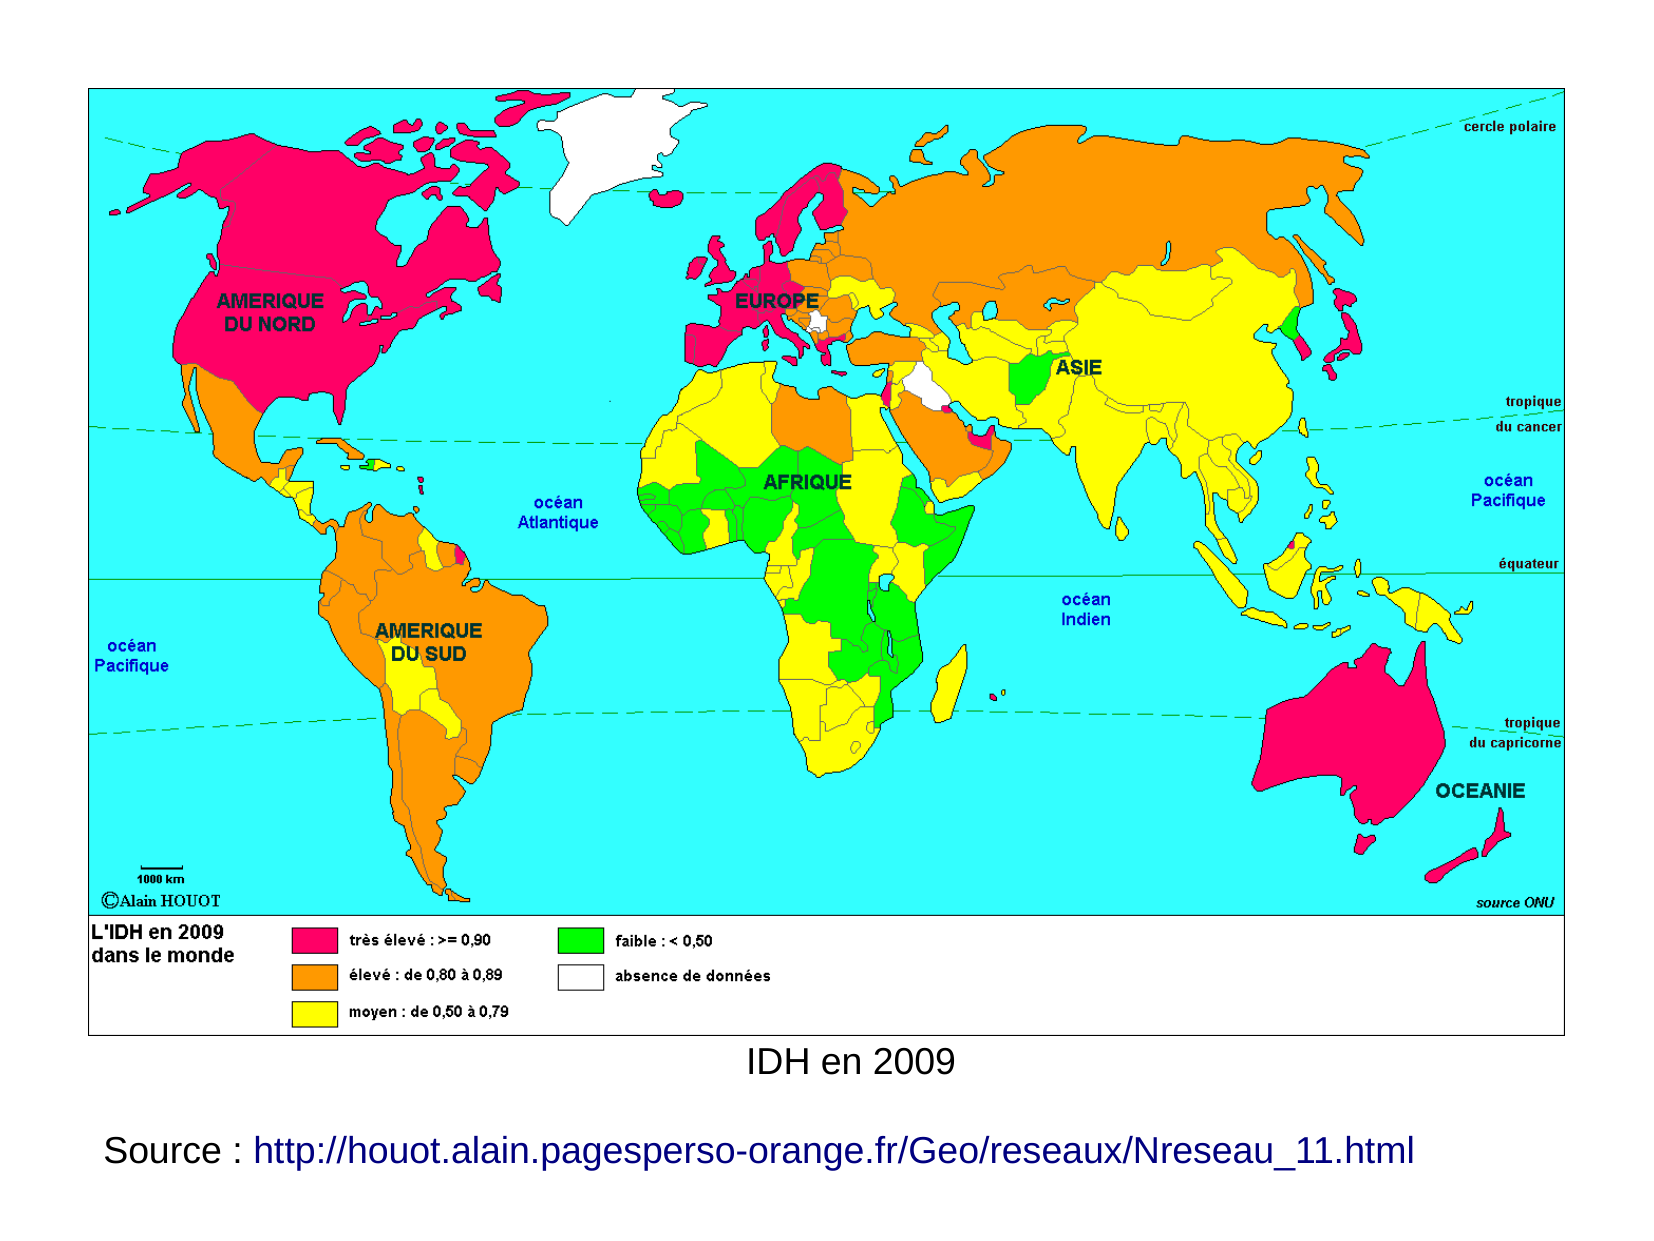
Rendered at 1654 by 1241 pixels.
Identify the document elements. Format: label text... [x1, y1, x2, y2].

text_box Source : http://houot.alain.pagesperso-orange.fr/Geo/reseaux/Nreseau_11.html [88, 1122, 1565, 1179]
text_box IDH en 2009 [177, 1036, 1536, 1119]
picture [88, 88, 1565, 1036]
